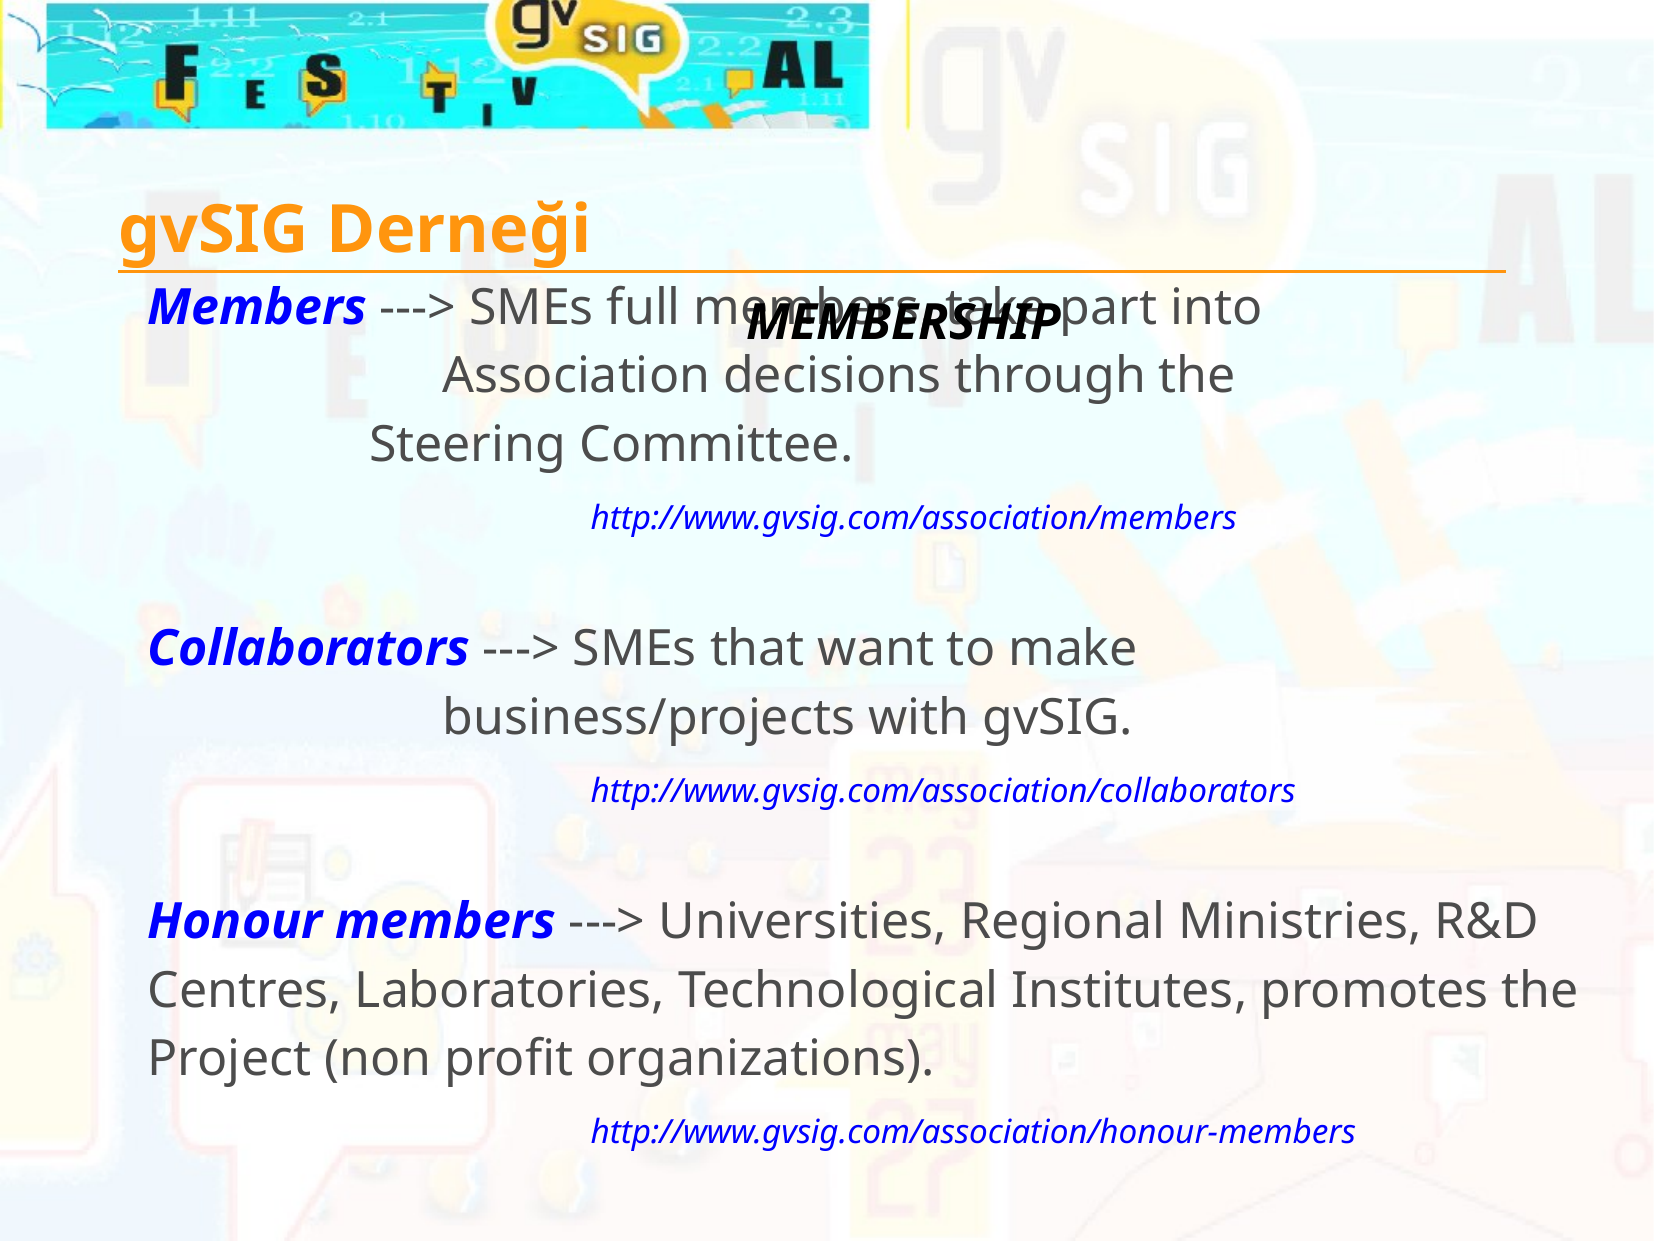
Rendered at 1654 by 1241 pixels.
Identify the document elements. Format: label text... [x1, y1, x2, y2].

title Members ---> SMEs full members, take part into Association decisions through the Steering Committee. http://www.gvsig.com/association/members Collaborators ---> SMEs that want to make business/projects with gvSIG. http://www.gvsig.com/association/collaborators Honour members ---> Universities, Regional Ministries, R&D Centres, Laboratories, Technological Institutes, promotes the Project (non profit organizations). http://www.gvsig.com/association/honour-members [147, 344, 1625, 1222]
title gvSIG Derneği [118, 177, 1607, 276]
text_box MEMBERSHIP [746, 291, 1438, 350]
picture [0, 0, 1654, 1241]
